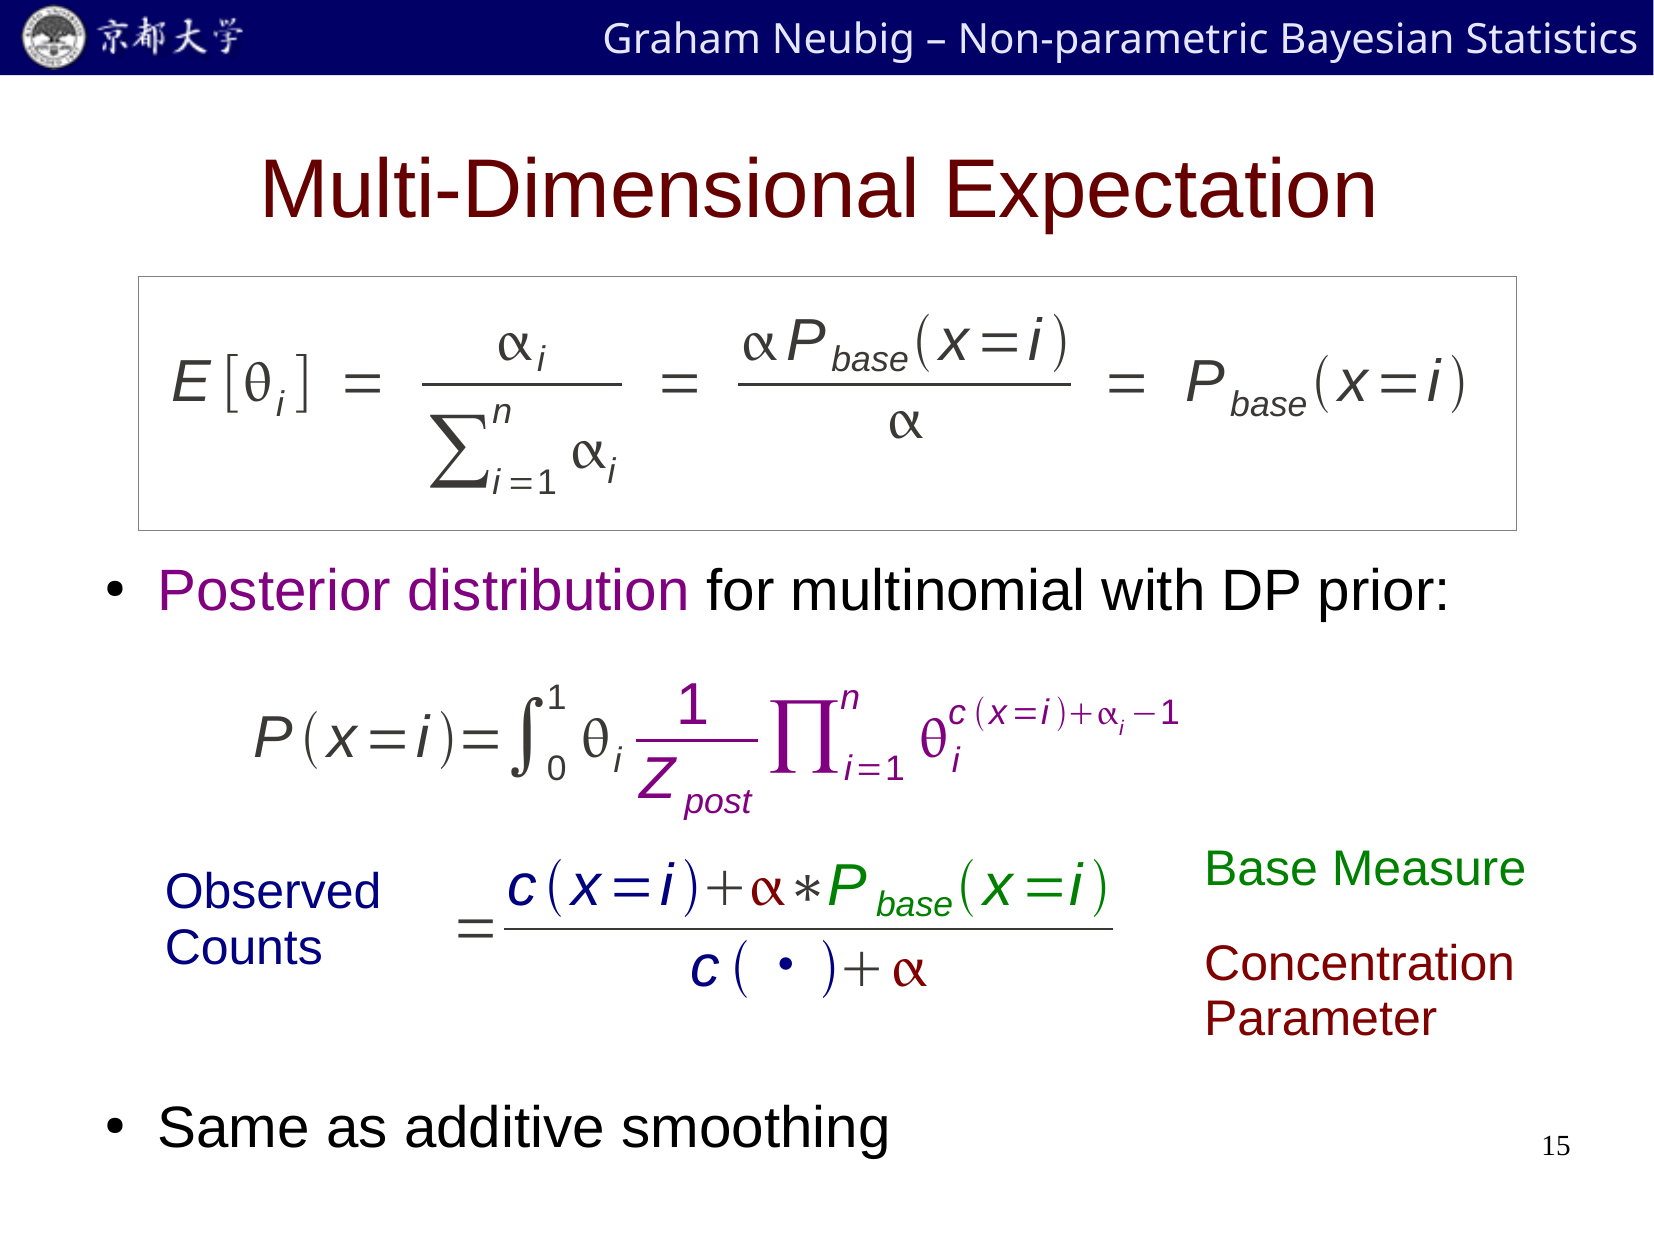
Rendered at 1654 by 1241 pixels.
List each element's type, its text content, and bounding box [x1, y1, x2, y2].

chart [156, 304, 1482, 503]
text_box Concentration Parameter [1189, 927, 1531, 1054]
text_box Observed Counts [150, 856, 397, 983]
chart [238, 668, 1192, 820]
title Multi-Dimensional Expectation [75, 100, 1564, 277]
chart [292, 849, 1131, 1004]
text_box Base Measure [1189, 832, 1542, 904]
picture [0, 0, 247, 70]
list Posterior distribution for multinomial with DP prior: [86, 557, 1576, 670]
list Same as additive smoothing [86, 1094, 1576, 1208]
